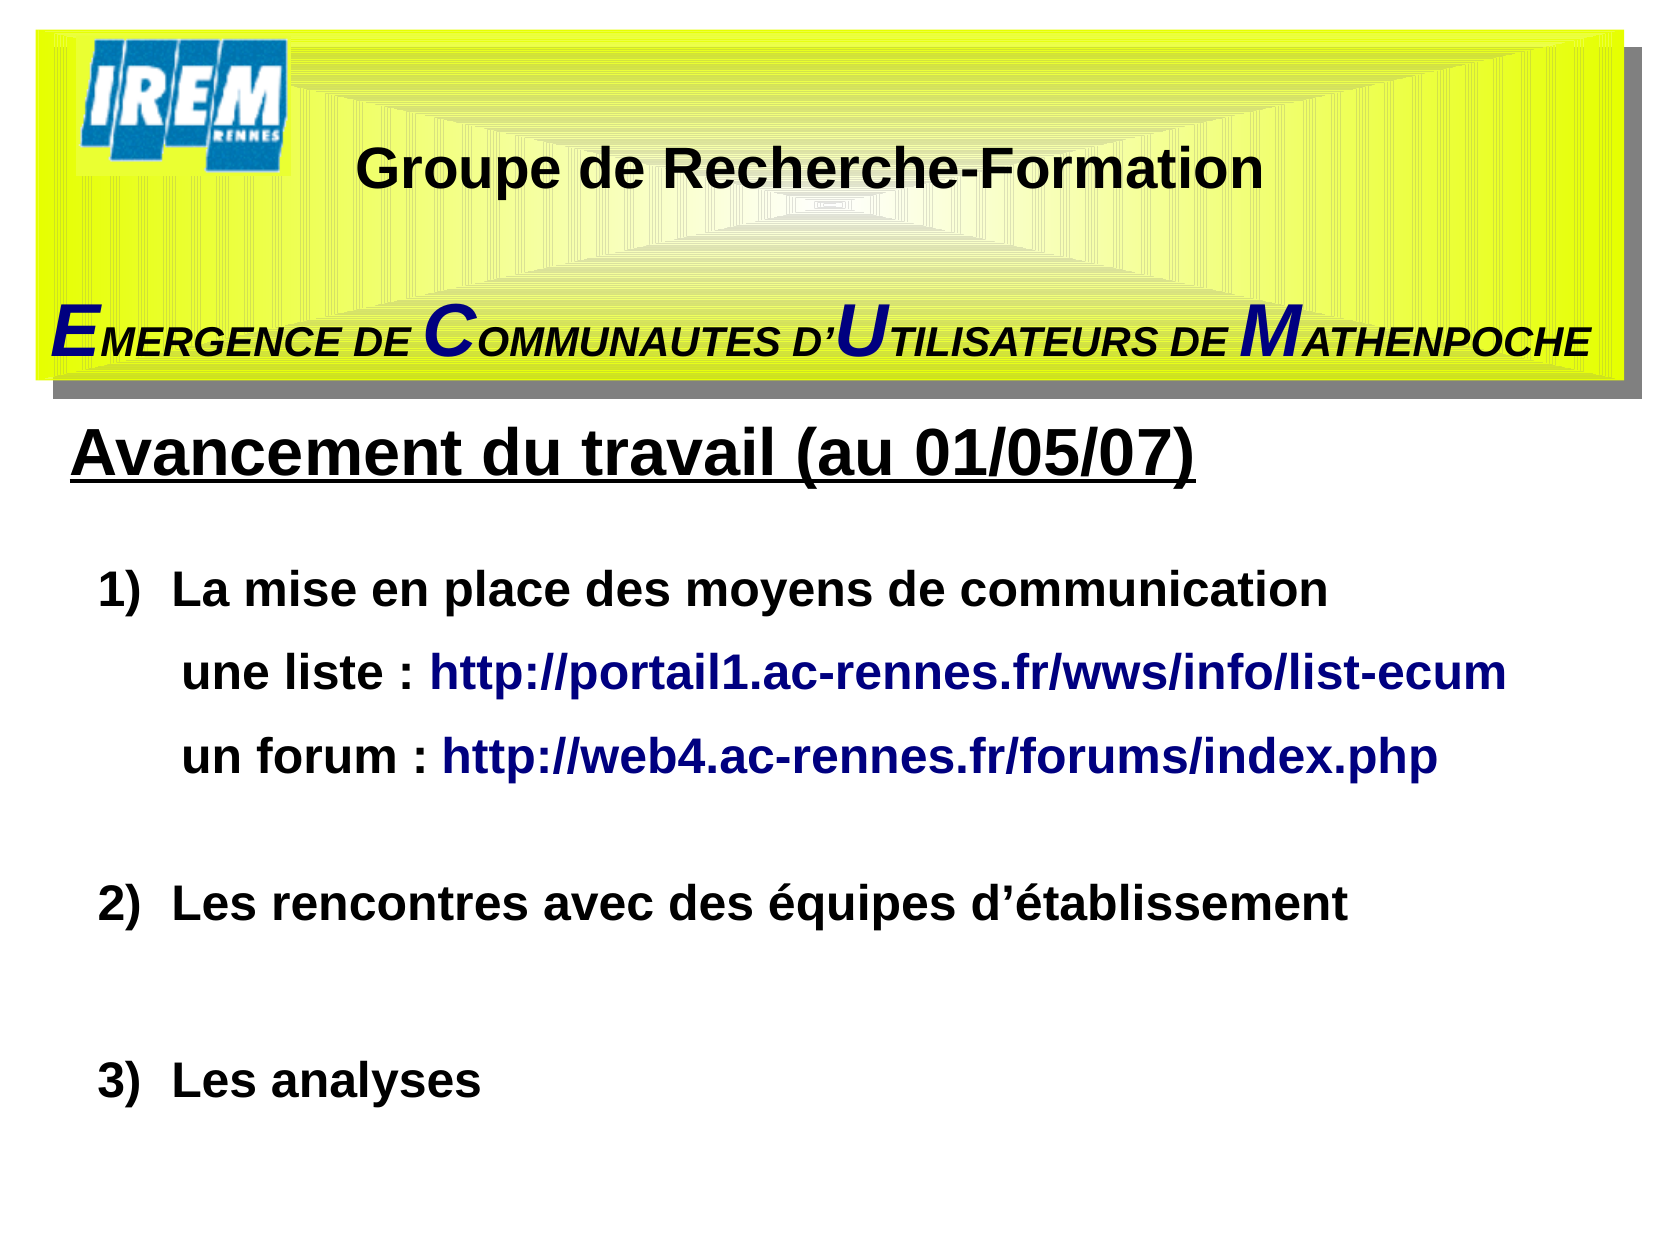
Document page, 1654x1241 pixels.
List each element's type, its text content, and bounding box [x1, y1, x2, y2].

text_box 3) Les analyses [82, 1045, 1654, 1118]
text_box Groupe de Recherche-Formation EMERGENCE DE COMMUNAUTES D’UTILISATEURS DE MATHENPOCHE [35, 29, 1625, 297]
text_box Avancement du travail (au 01/05/07) [17, 407, 1288, 498]
text_box 2) Les rencontres avec des équipes d’établissement [82, 868, 1625, 940]
text_box 1) La mise en place des moyens de communication une liste : http://portail1.ac-rennes.fr/wws/info/list-ecum un forum : http://web4.ac-rennes.fr/forums/index.php [82, 525, 1625, 769]
picture [76, 36, 291, 176]
